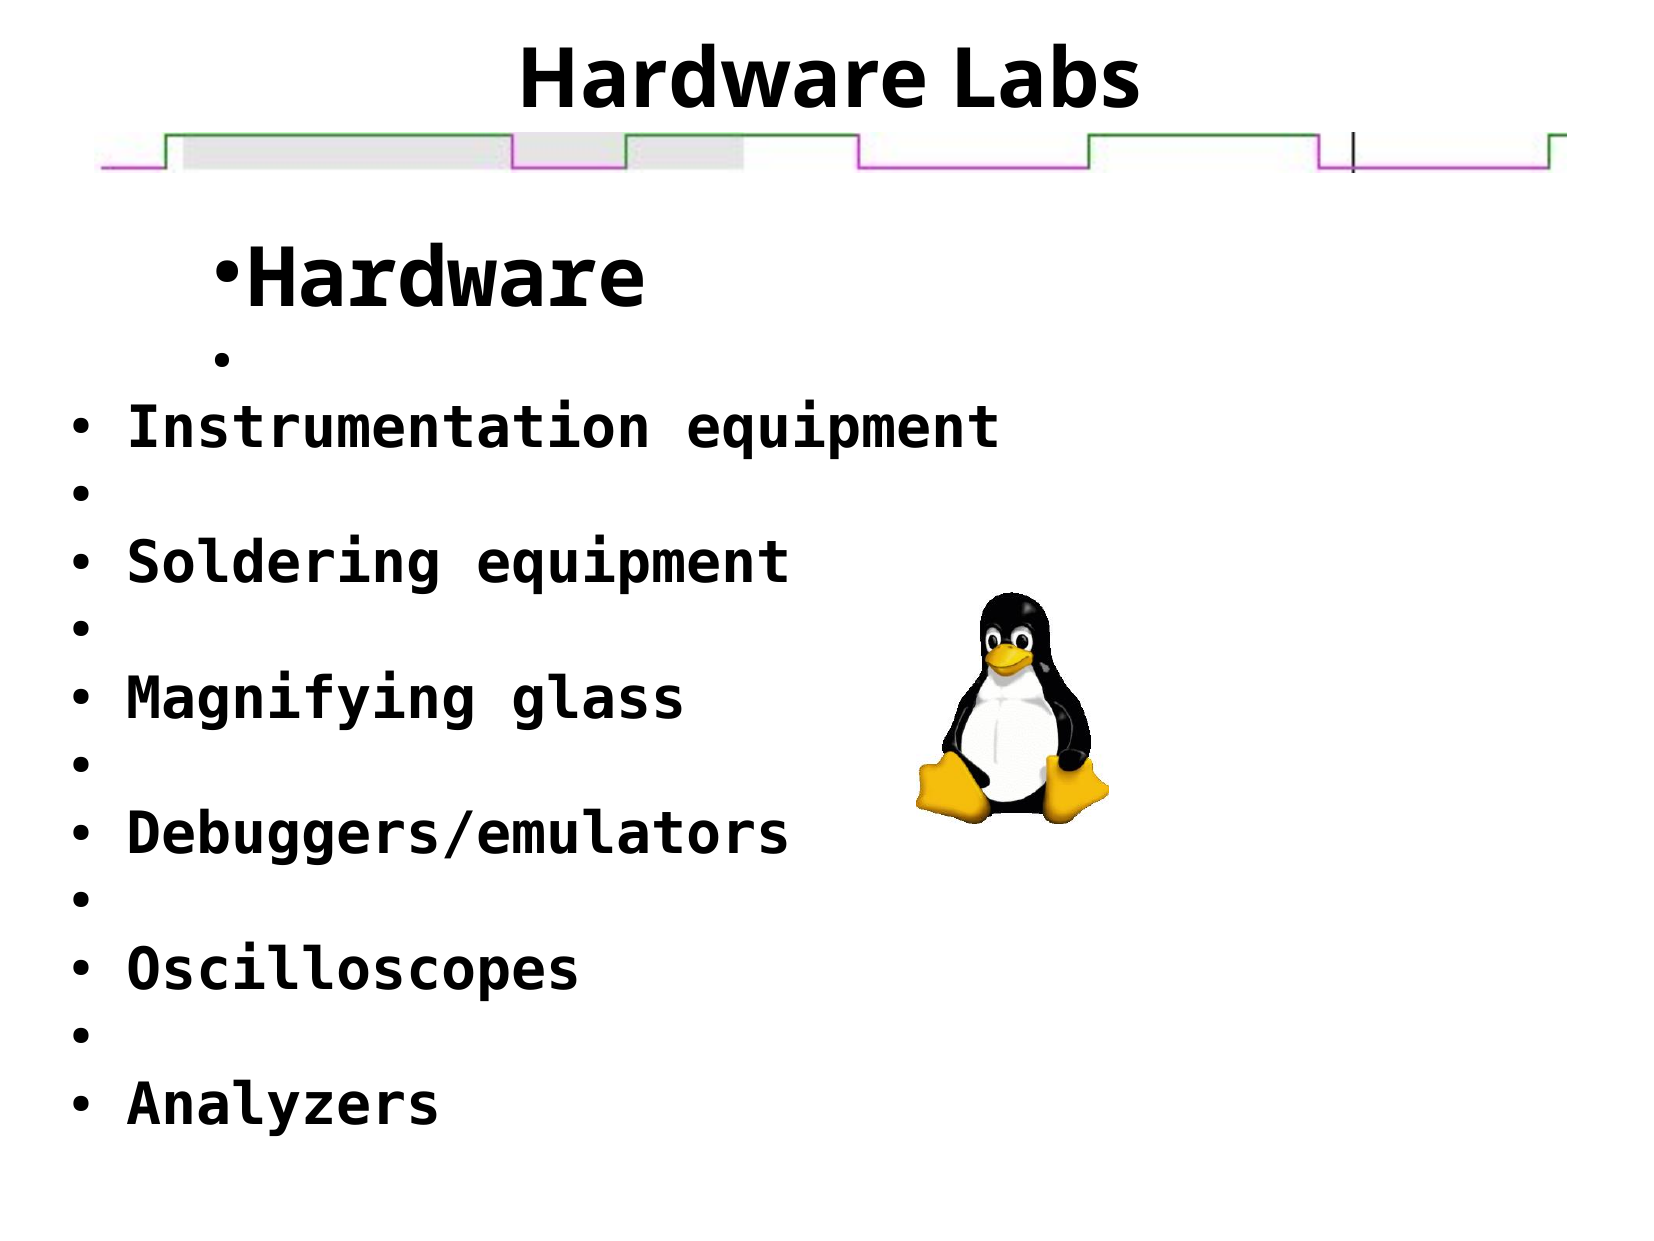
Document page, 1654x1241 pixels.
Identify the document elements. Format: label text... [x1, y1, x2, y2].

text_box Hardware Labs [516, 18, 1316, 127]
text_box Hardware Instrumentation equipment Soldering equipment Magnifying glass Debuggers/emulators Oscilloscopes Analyzers [70, 217, 1099, 1163]
picture [916, 592, 1109, 824]
picture [94, 132, 1567, 173]
